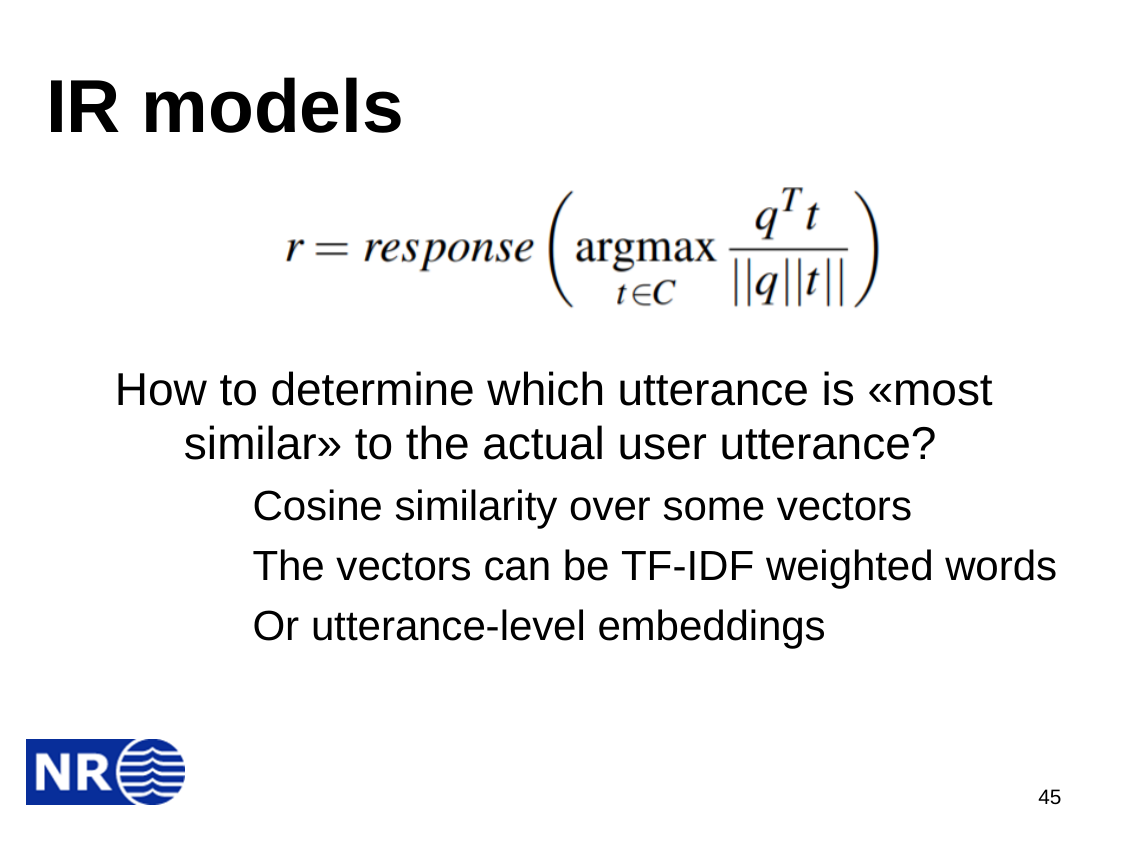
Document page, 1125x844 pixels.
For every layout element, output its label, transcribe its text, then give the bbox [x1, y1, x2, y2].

list How to determine which utterance is «most similar» to the actual user utterance? Cosine similarity over some vectors The vectors can be TF-IDF weighted words Or utterance-level embeddings [30, 187, 1095, 694]
picture [267, 186, 893, 326]
text_box [1023, 776, 1095, 811]
title IR models [30, 32, 1095, 157]
